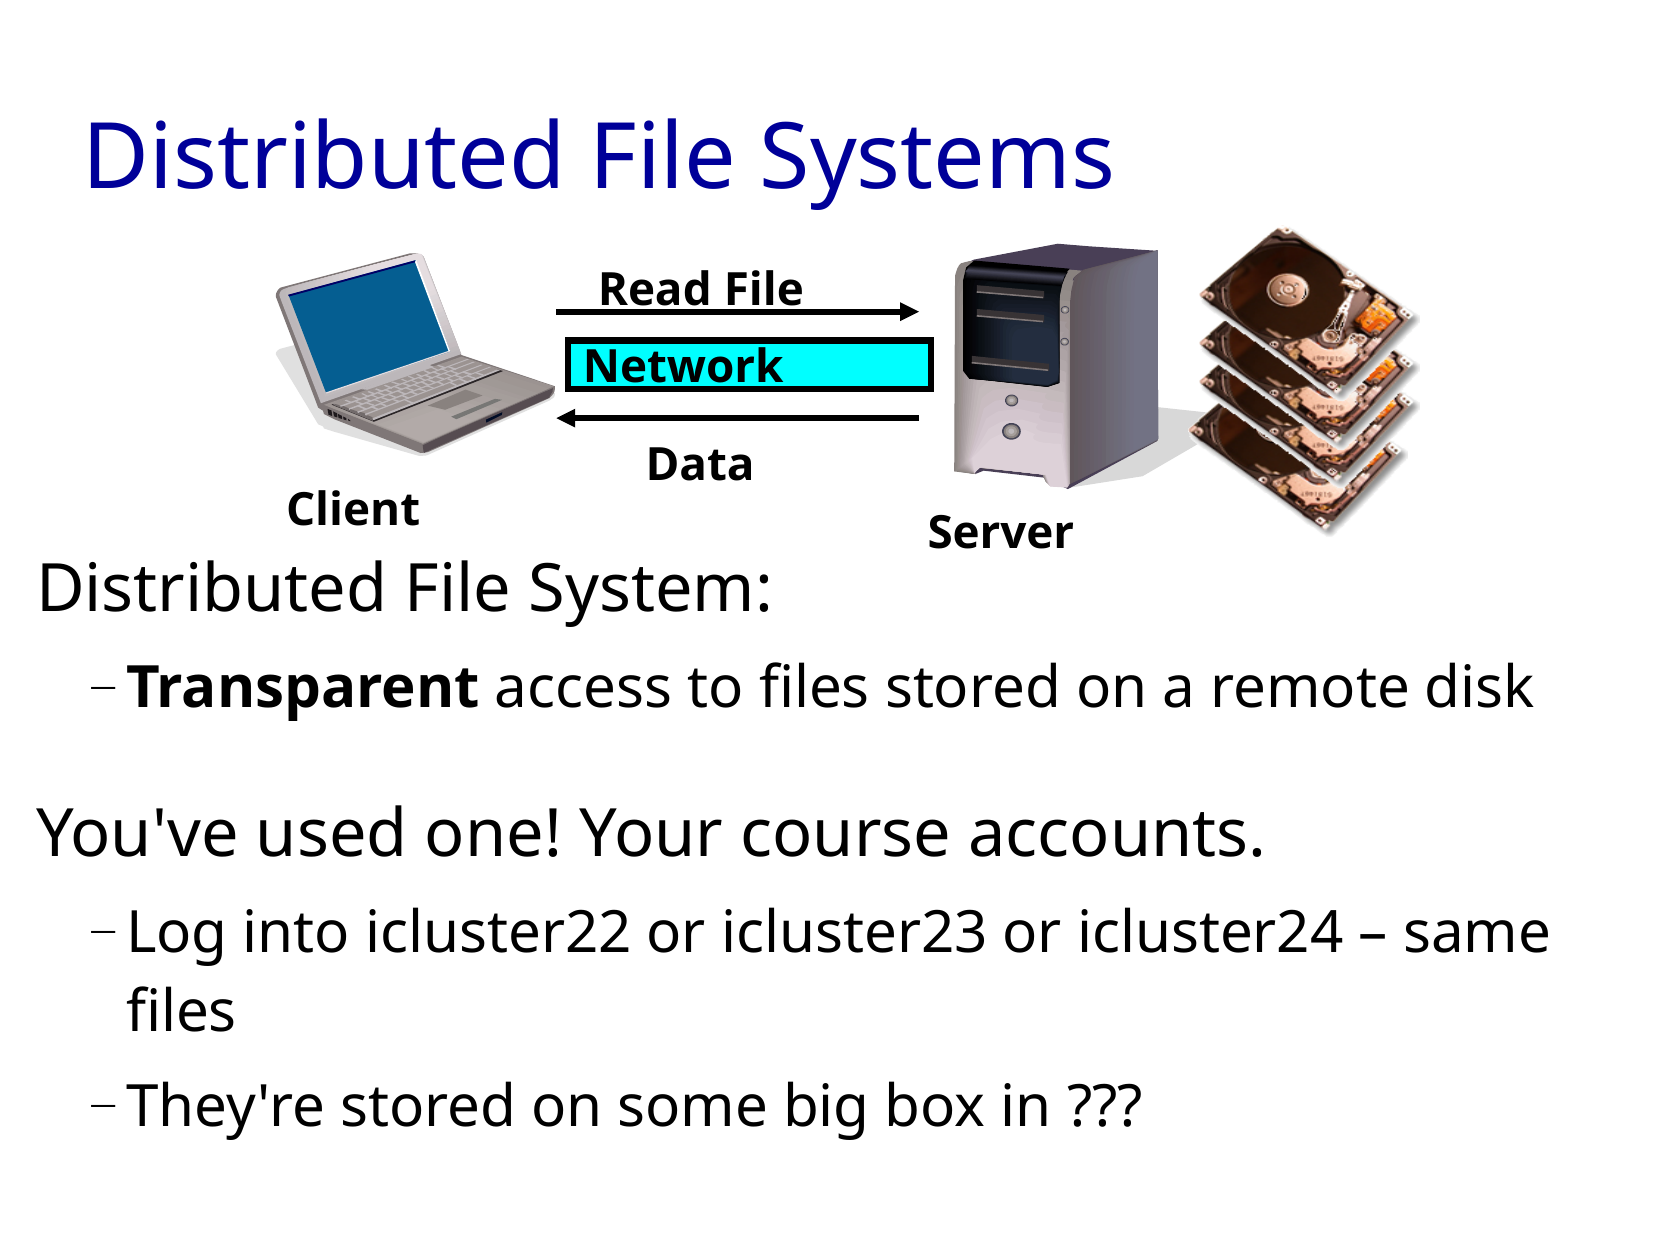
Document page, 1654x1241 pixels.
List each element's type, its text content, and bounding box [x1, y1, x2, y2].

text_box Network [568, 340, 931, 389]
text_box Client [271, 472, 510, 543]
text_box Read File [582, 251, 894, 322]
text_box Data [630, 427, 845, 498]
picture [275, 253, 555, 456]
picture [954, 224, 1420, 542]
list Distributed File System: Transparent access to files stored on a remote disk You've used one! Your course accounts. Log into icluster22 or icluster23 or icluster24 – same files They're stored on some big box in ??? [0, 540, 1599, 1227]
text_box Server [912, 495, 1164, 565]
title Distributed File Systems [82, 49, 1571, 257]
